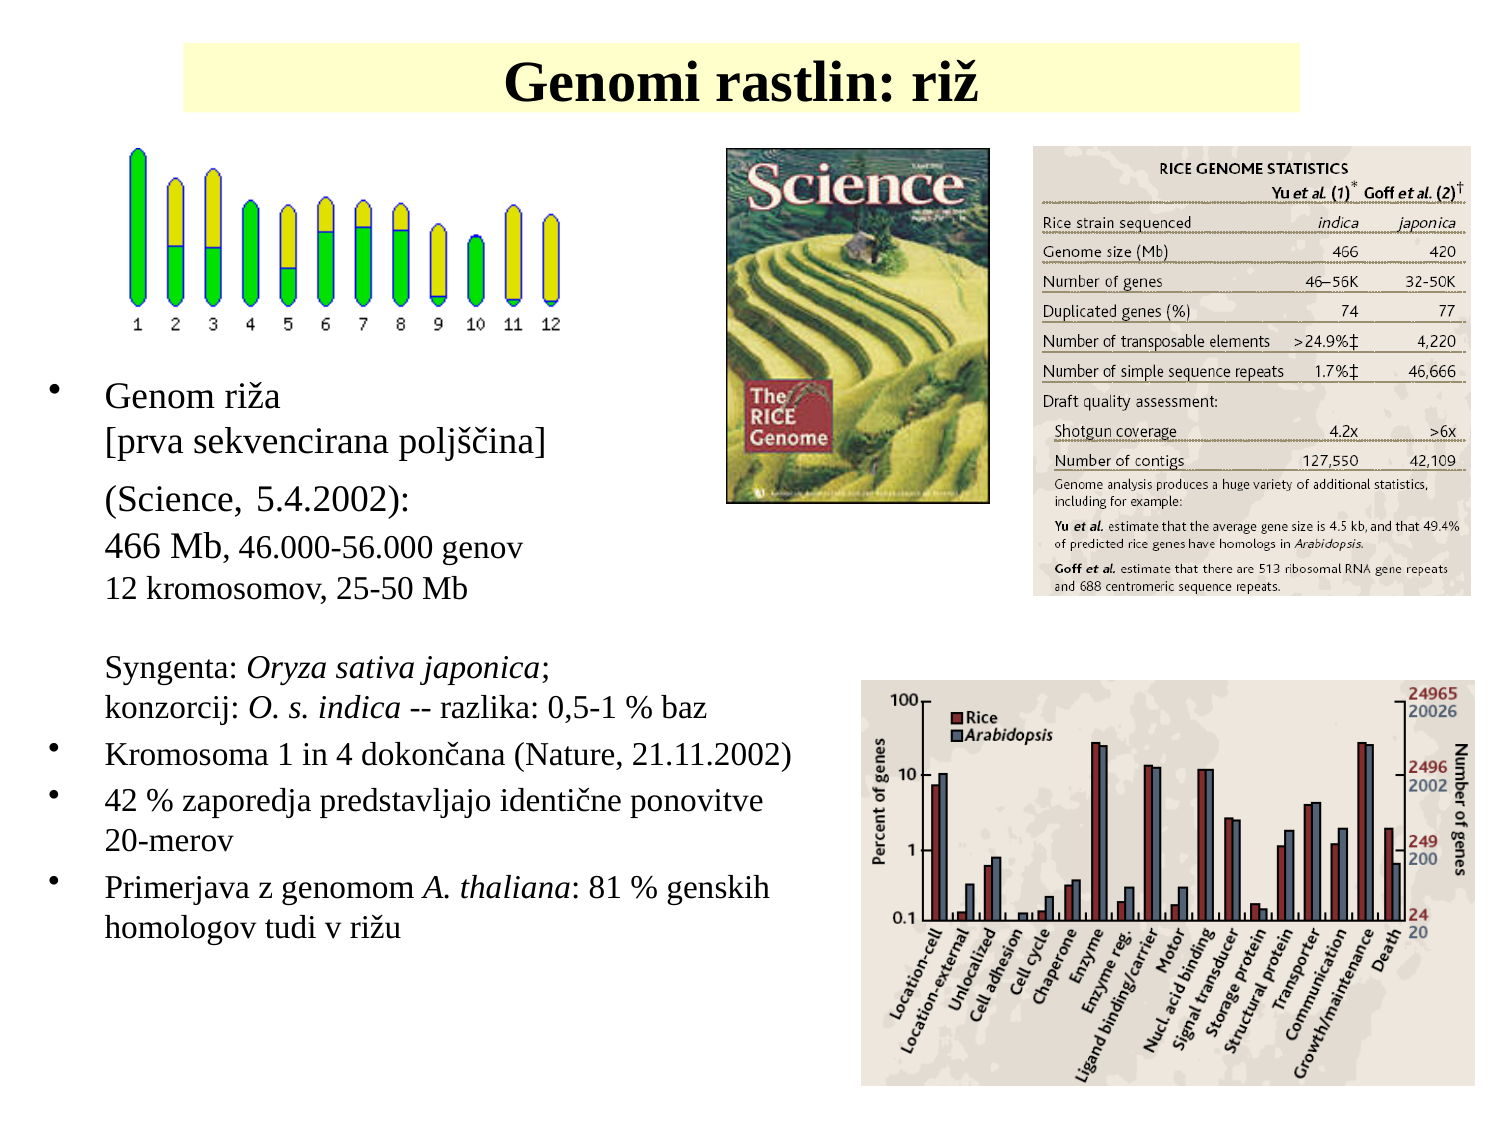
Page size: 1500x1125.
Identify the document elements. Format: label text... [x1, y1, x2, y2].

picture [726, 148, 990, 504]
list Genom riža [prva sekvencirana poljščina] (Science, 5.4.2002): 466 Mb, 46.000-56.000 genov 12 kromosomov, 25-50 Mb Syngenta: Oryza sativa japonica; konzorcij: O. s. indica -- razlika: 0,5-1 % baz Kromosoma 1 in 4 dokončana (Nature, 21.11.2002) 42 % zaporedja predstavljajo identične ponovitve 20-merov Primerjava z genomom A. thaliana: 81 % genskih homologov tudi v rižu [33, 363, 1467, 1000]
picture [861, 680, 1475, 1086]
picture [1033, 146, 1471, 596]
title Genomi rastlin: riž [183, 43, 1300, 113]
picture [100, 148, 585, 337]
